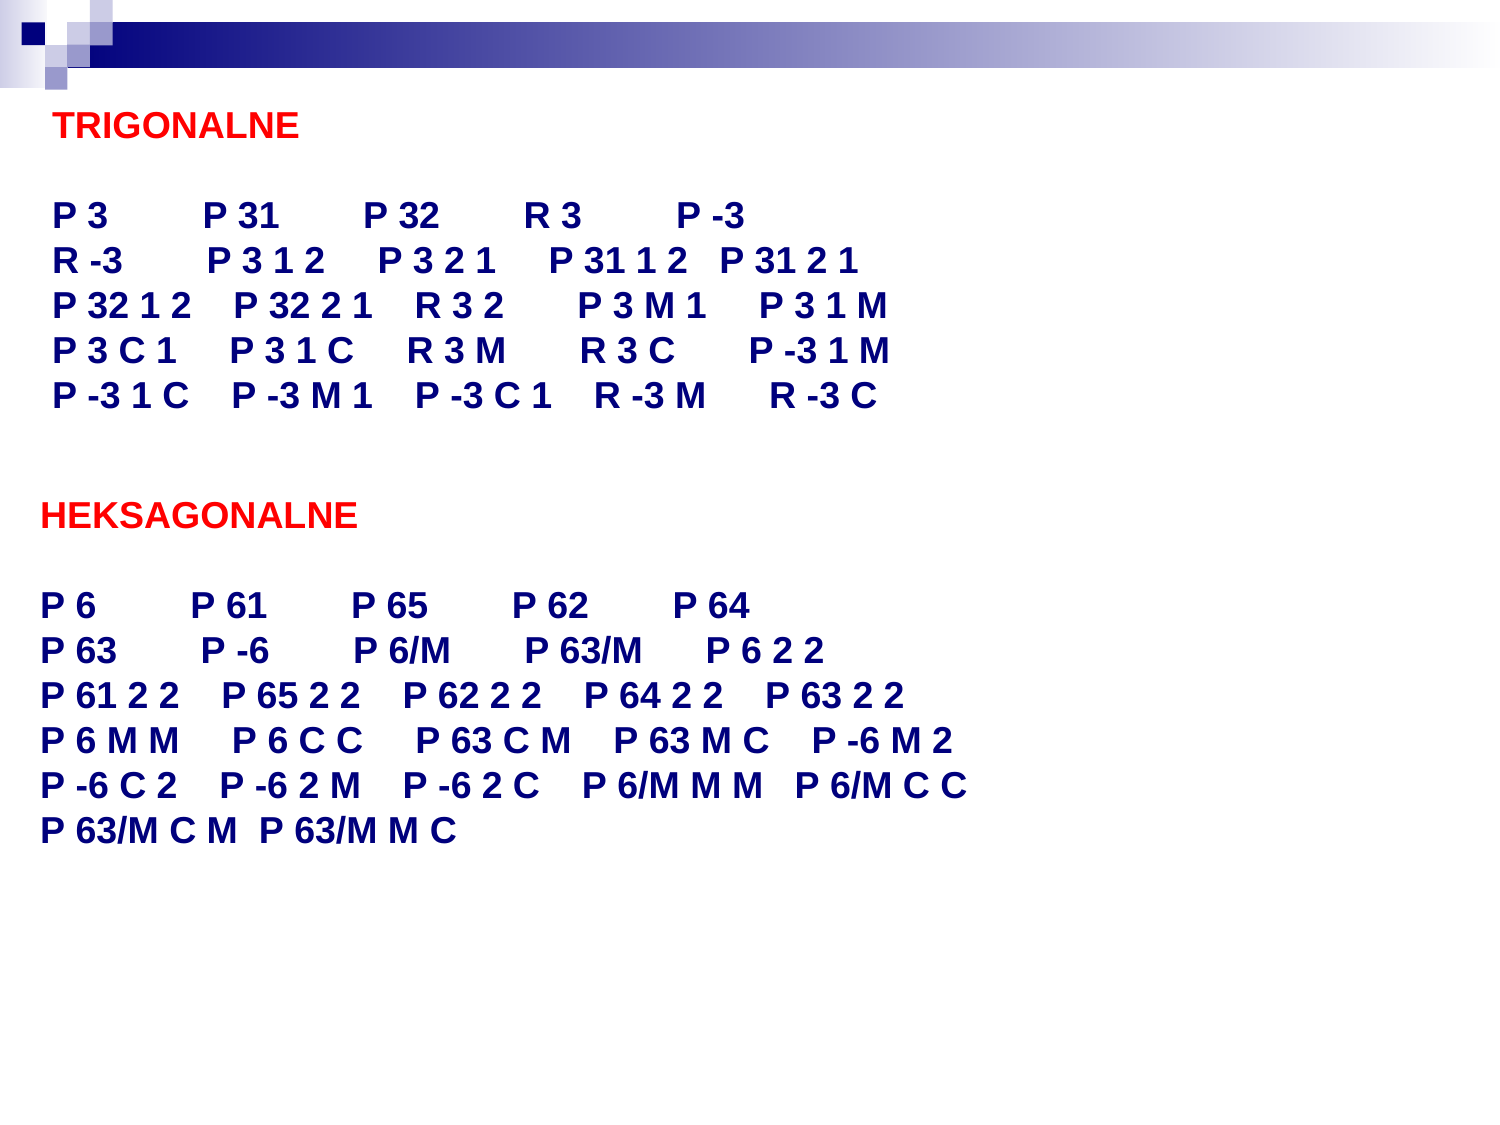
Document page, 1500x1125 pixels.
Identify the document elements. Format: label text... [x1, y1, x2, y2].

text_box HEKSAGONALNE P 6 P 61 P 65 P 62 P 64 P 63 P -6 P 6/M P 63/M P 6 2 2 P 61 2 2 P 65 2 2 P 62 2 2 P 64 2 2 P 63 2 2 P 6 M M P 6 C C P 63 C M P 63 M C P -6 M 2 P -6 C 2 P -6 2 M P -6 2 C P 6/M M M P 6/M C C P 63/M C M P 63/M M C [25, 483, 995, 859]
text_box TRIGONALNE P 3 P 31 P 32 R 3 P -3 R -3 P 3 1 2 P 3 2 1 P 31 1 2 P 31 2 1 P 32 1 2 P 32 2 1 R 3 2 P 3 M 1 P 3 1 M P 3 C 1 P 3 1 C R 3 M R 3 C P -3 1 M P -3 1 C P -3 M 1 P -3 C 1 R -3 M R -3 C [37, 93, 918, 424]
